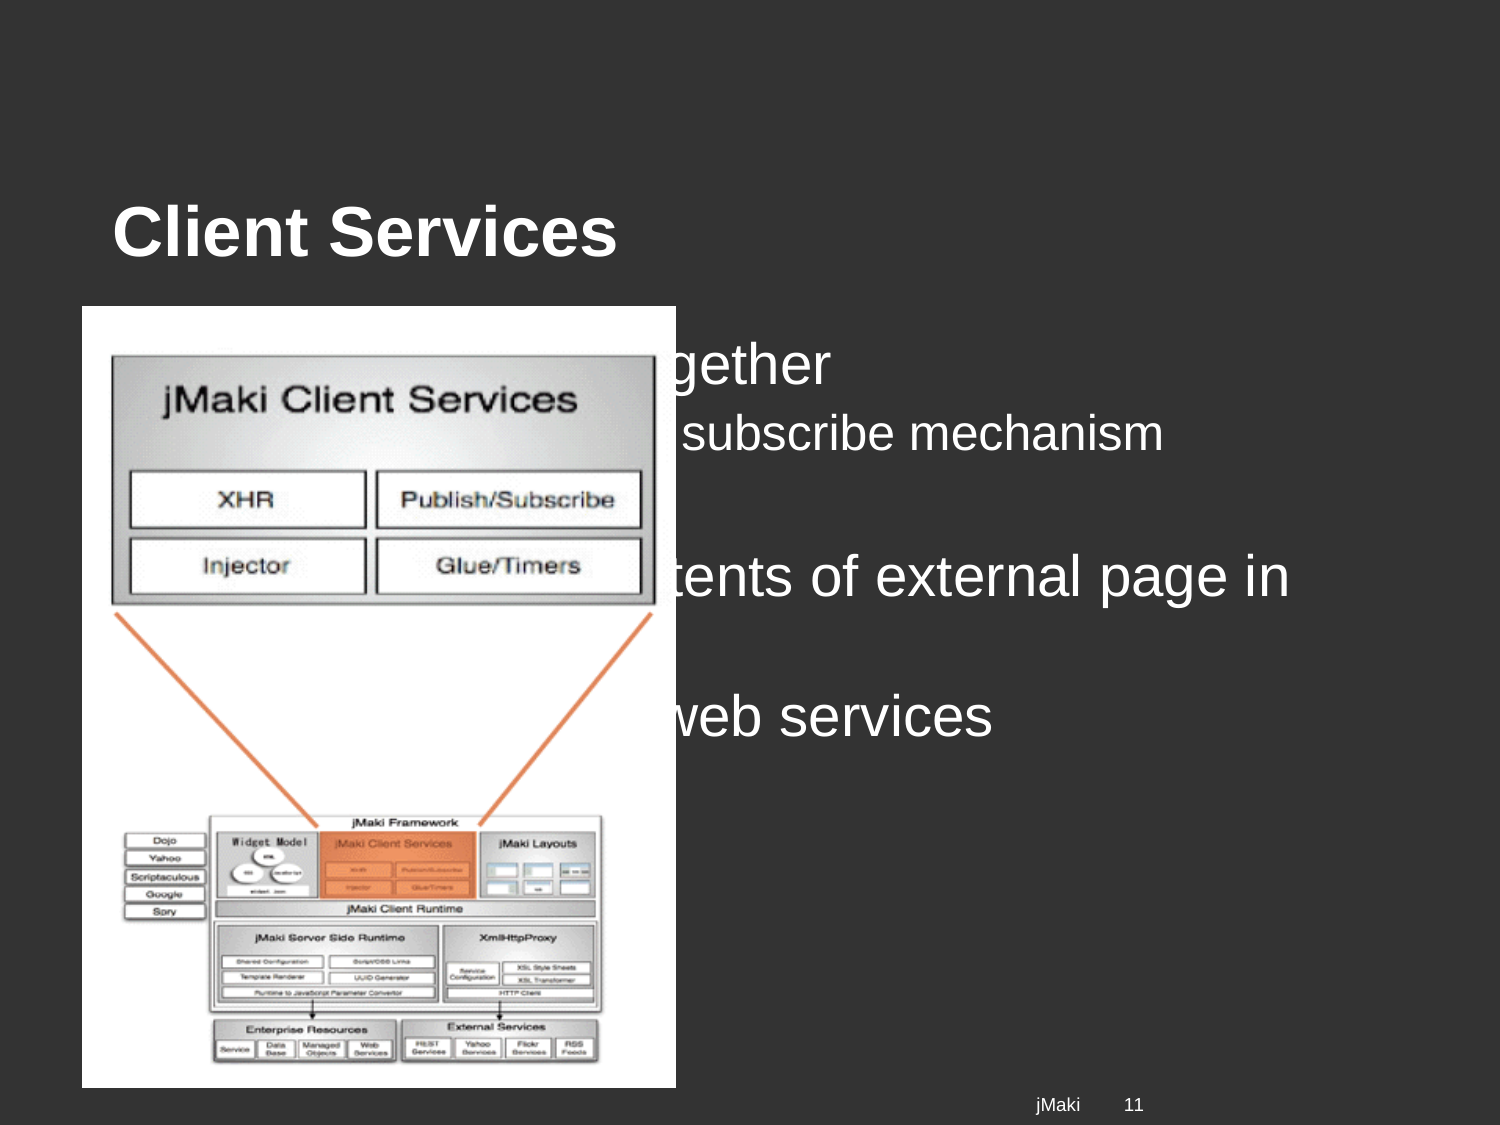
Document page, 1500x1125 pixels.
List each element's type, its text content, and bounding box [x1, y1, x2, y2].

picture [82, 306, 676, 1088]
title Client Services [112, 119, 1417, 271]
list Glue wires widgets together Based on publish and subscribe mechanism Event bus on client Injector loads the contents of external page in current page Filter RSS data from web services [804, 337, 1463, 1030]
